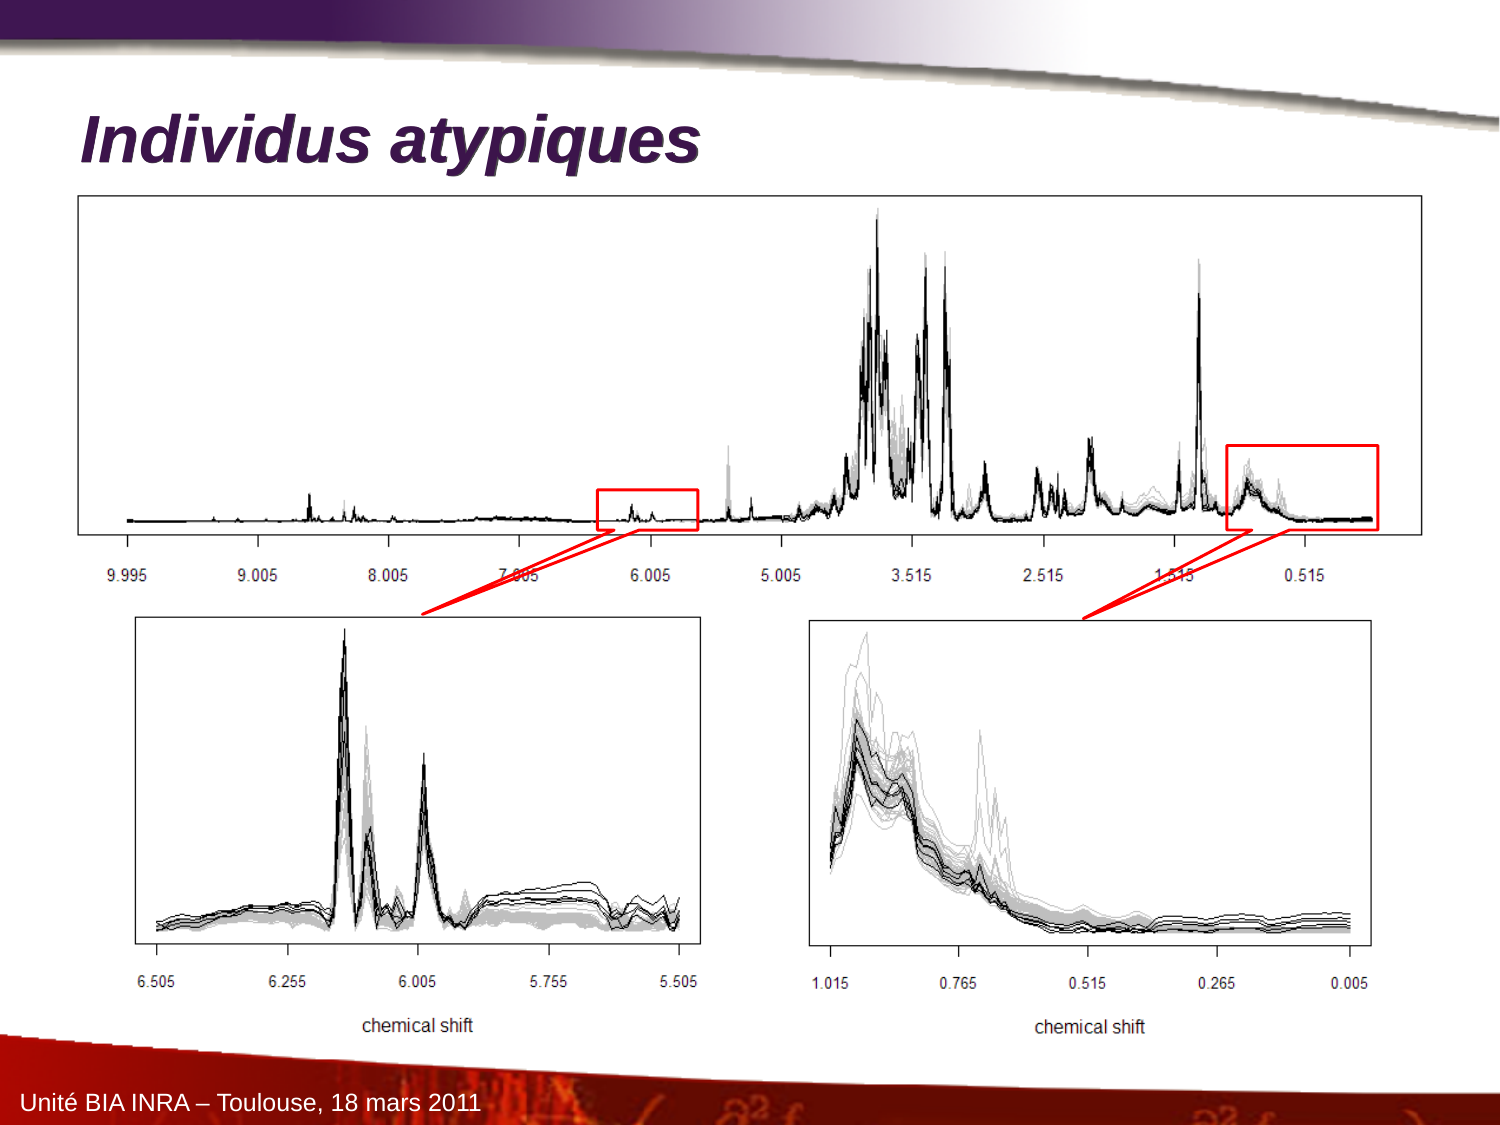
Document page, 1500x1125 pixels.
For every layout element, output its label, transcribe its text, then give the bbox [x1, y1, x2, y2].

picture [1145, 447, 1376, 589]
title Individus atypiques [80, 102, 987, 177]
picture [0, 612, 1500, 1125]
picture [0, 0, 1500, 154]
picture [70, 189, 1430, 589]
picture [530, 492, 696, 570]
